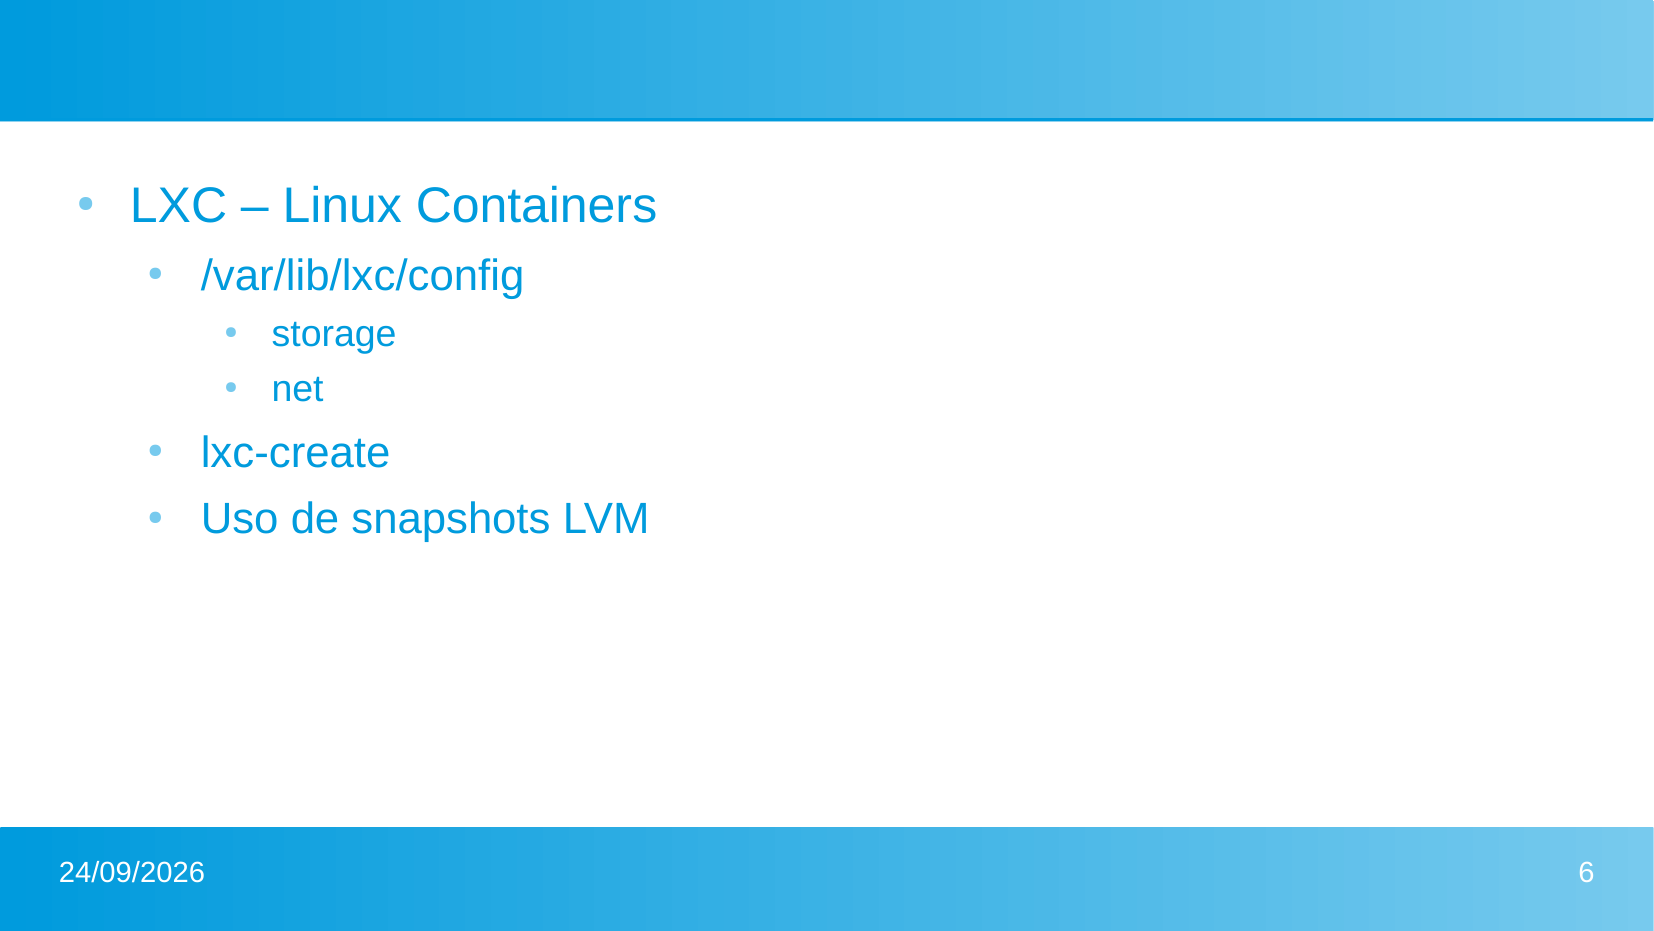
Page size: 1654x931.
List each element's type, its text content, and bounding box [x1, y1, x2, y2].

list LXC – Linux Containers /var/lib/lxc/config storage net lxc-create Uso de snapshots LVM [59, 177, 1595, 768]
